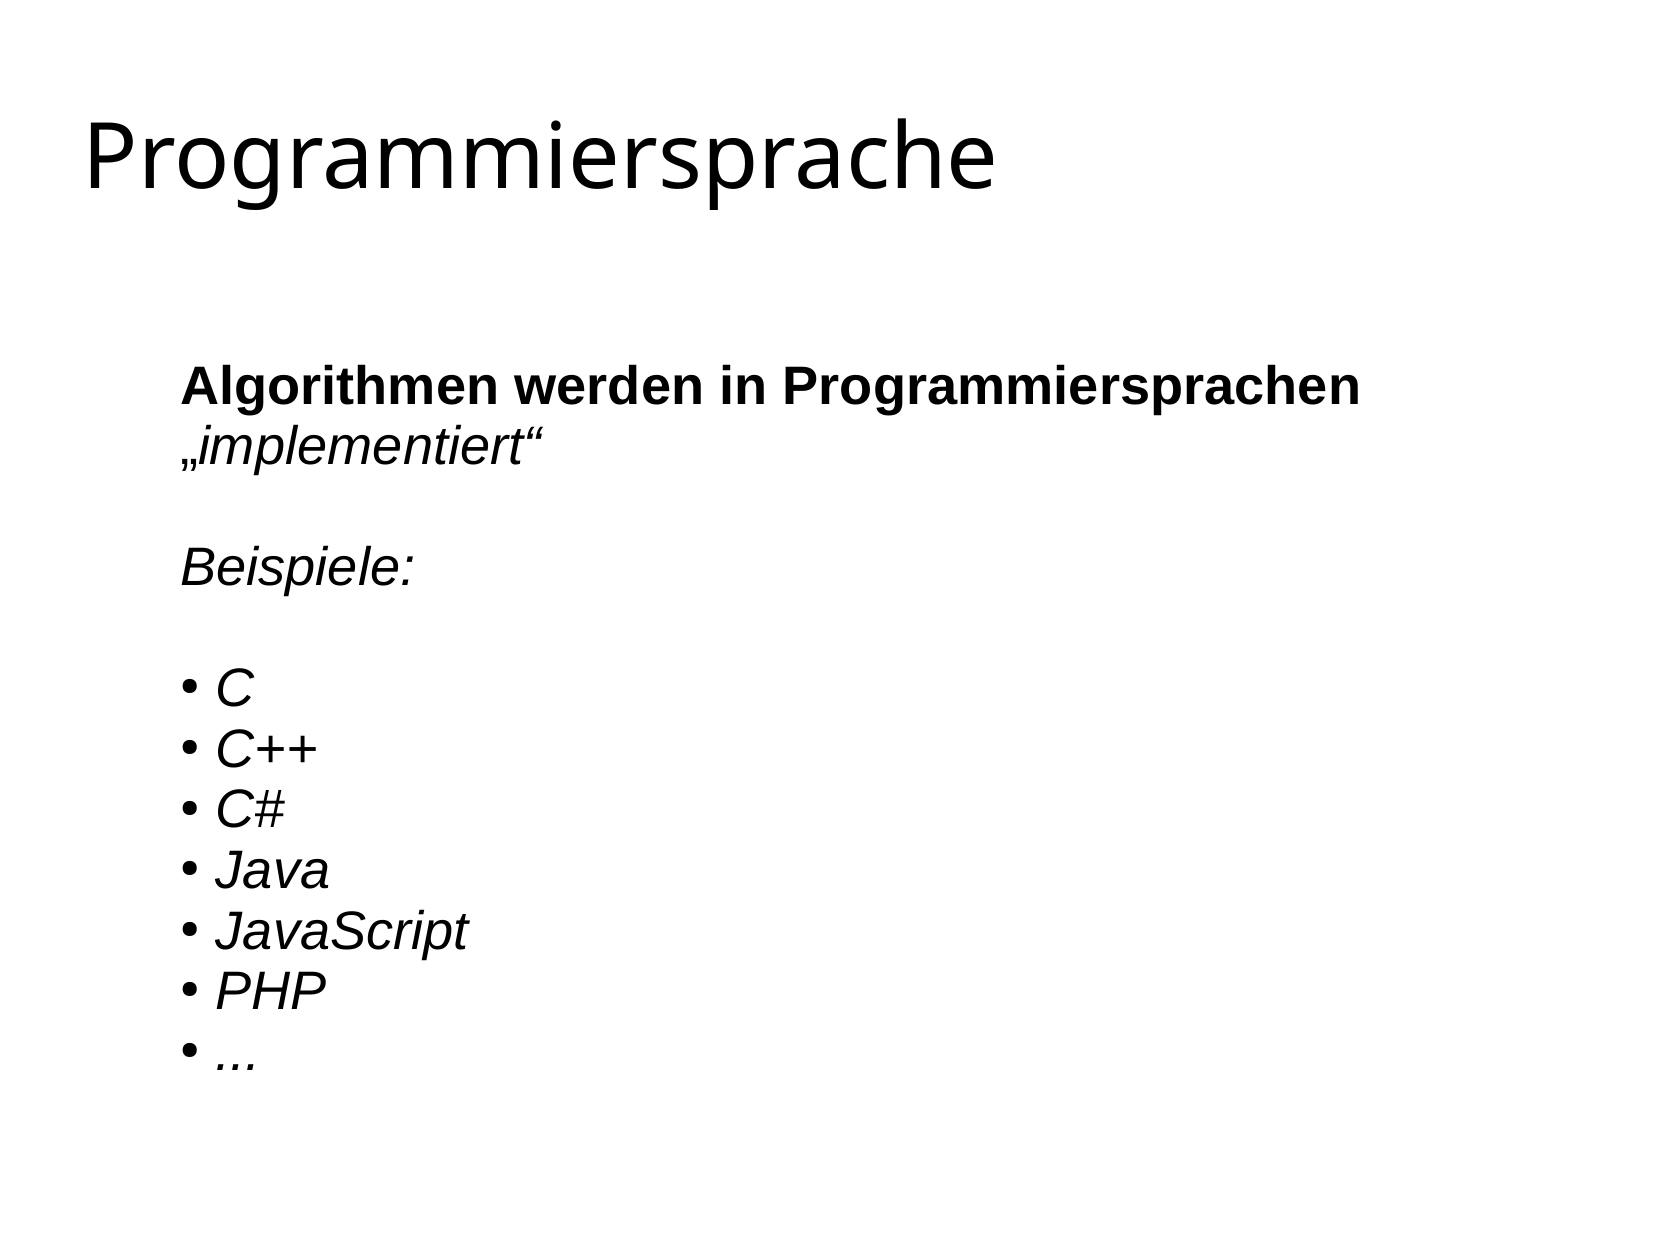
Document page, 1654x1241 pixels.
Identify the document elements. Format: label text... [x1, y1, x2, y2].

text_box Algorithmen werden in Programmiersprachen „implementiert“ Beispiele: C C++ C# Java JavaScript PHP ... [165, 347, 1400, 1092]
title Programmiersprache [82, 49, 1571, 257]
